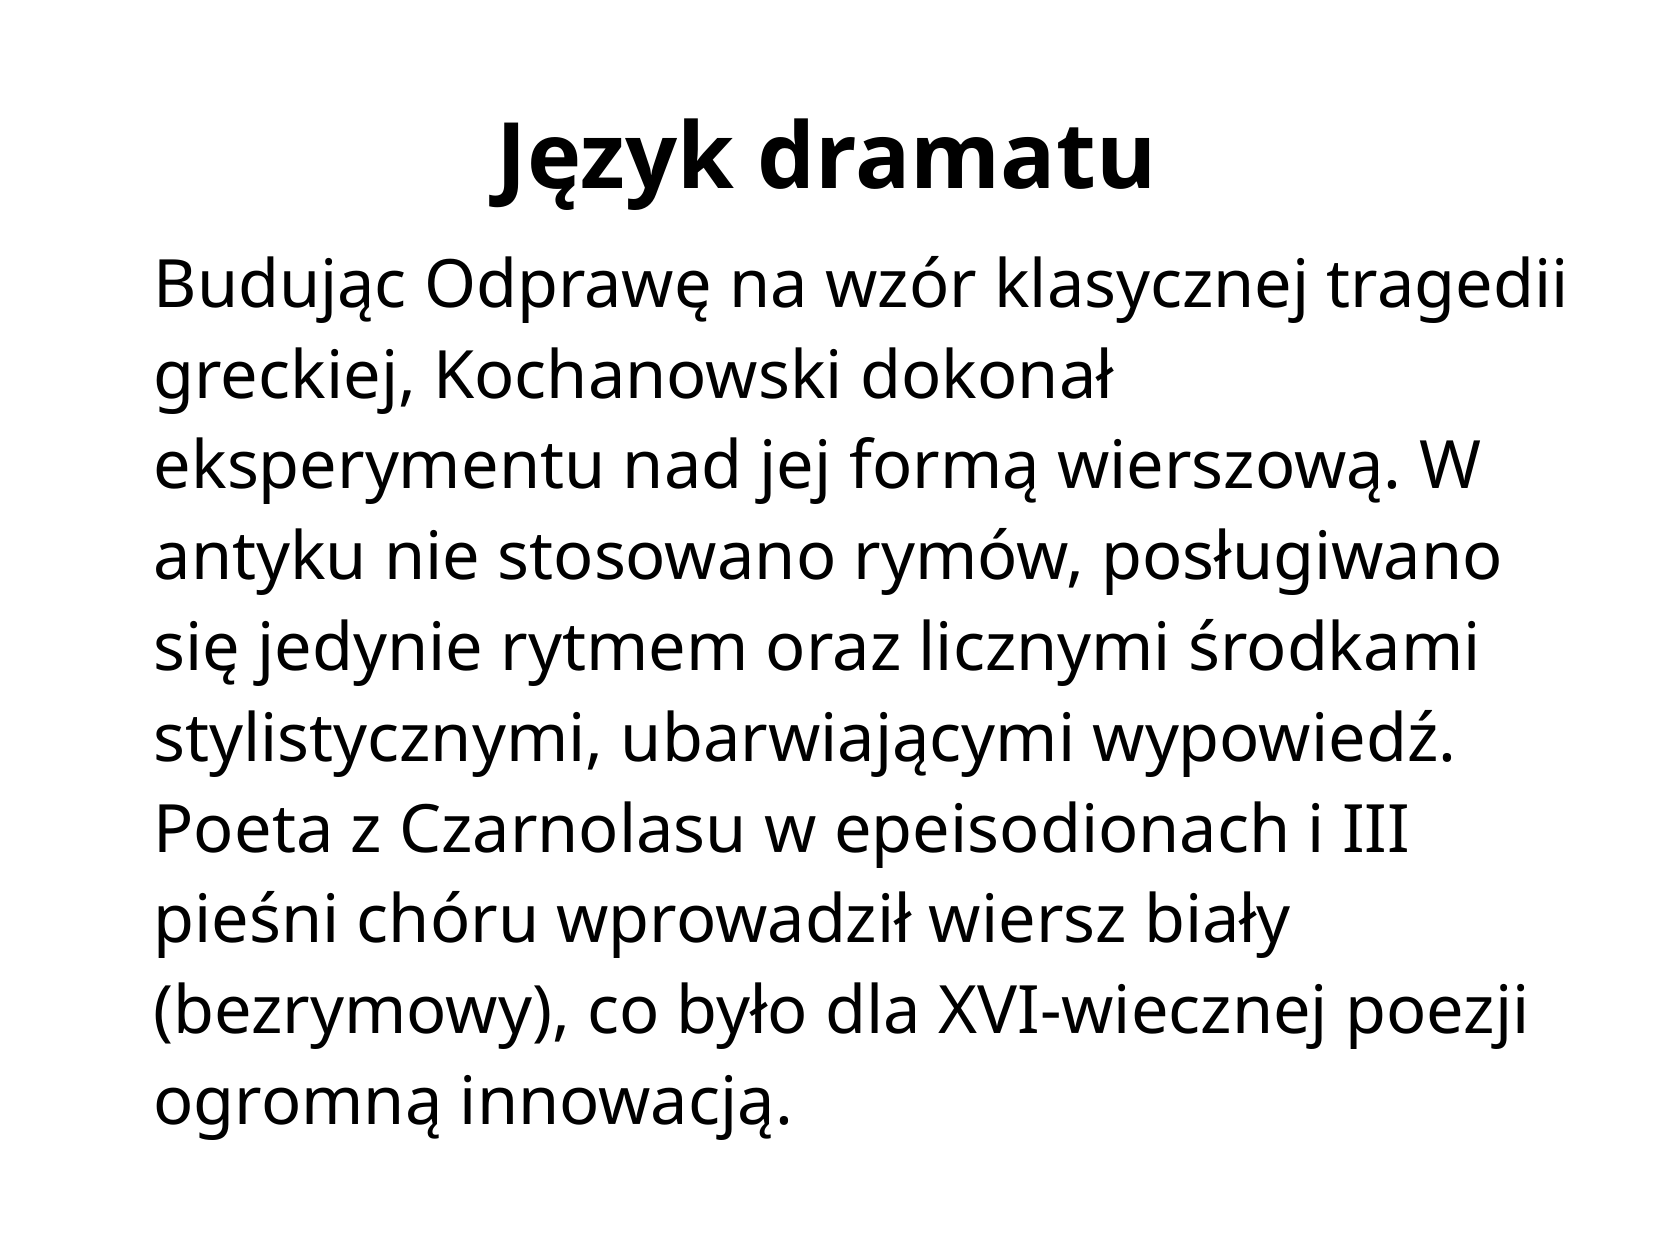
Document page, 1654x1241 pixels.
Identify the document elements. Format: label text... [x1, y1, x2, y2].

list Budując Odprawę na wzór klasycznej tragedii greckiej, Kochanowski dokonał eksperymentu nad jej formą wierszową. W antyku nie stosowano rymów, posługiwano się jedynie rytmem oraz licznymi środkami stylistycznymi, ubarwiającymi wypowiedź. Poeta z Czarnolasu w epeisodionach i III pieśni chóru wprowadził wiersz biały (bezrymowy), co było dla XVI-wiecznej poezji ogromną innowacją. [82, 236, 1571, 1219]
title Język dramatu [82, 49, 1571, 236]
